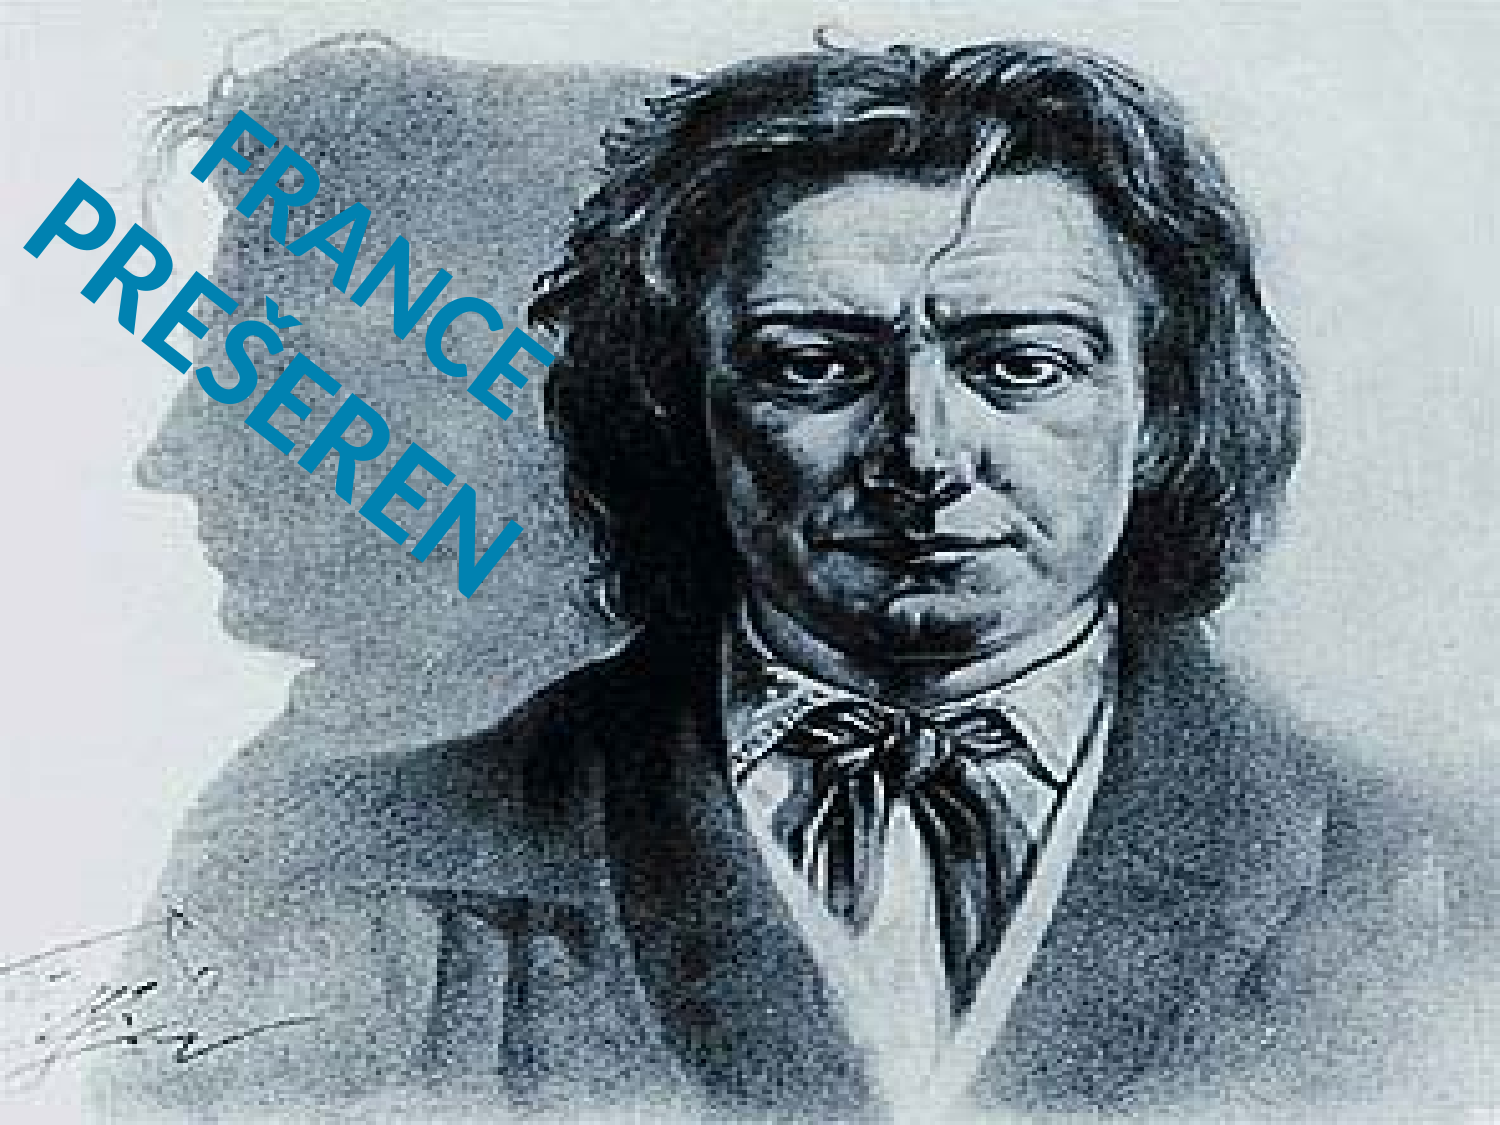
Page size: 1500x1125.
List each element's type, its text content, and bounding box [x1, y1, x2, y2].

picture [0, 0, 1500, 1125]
text_box FRANCE PREŠEREN [0, 0, 793, 739]
